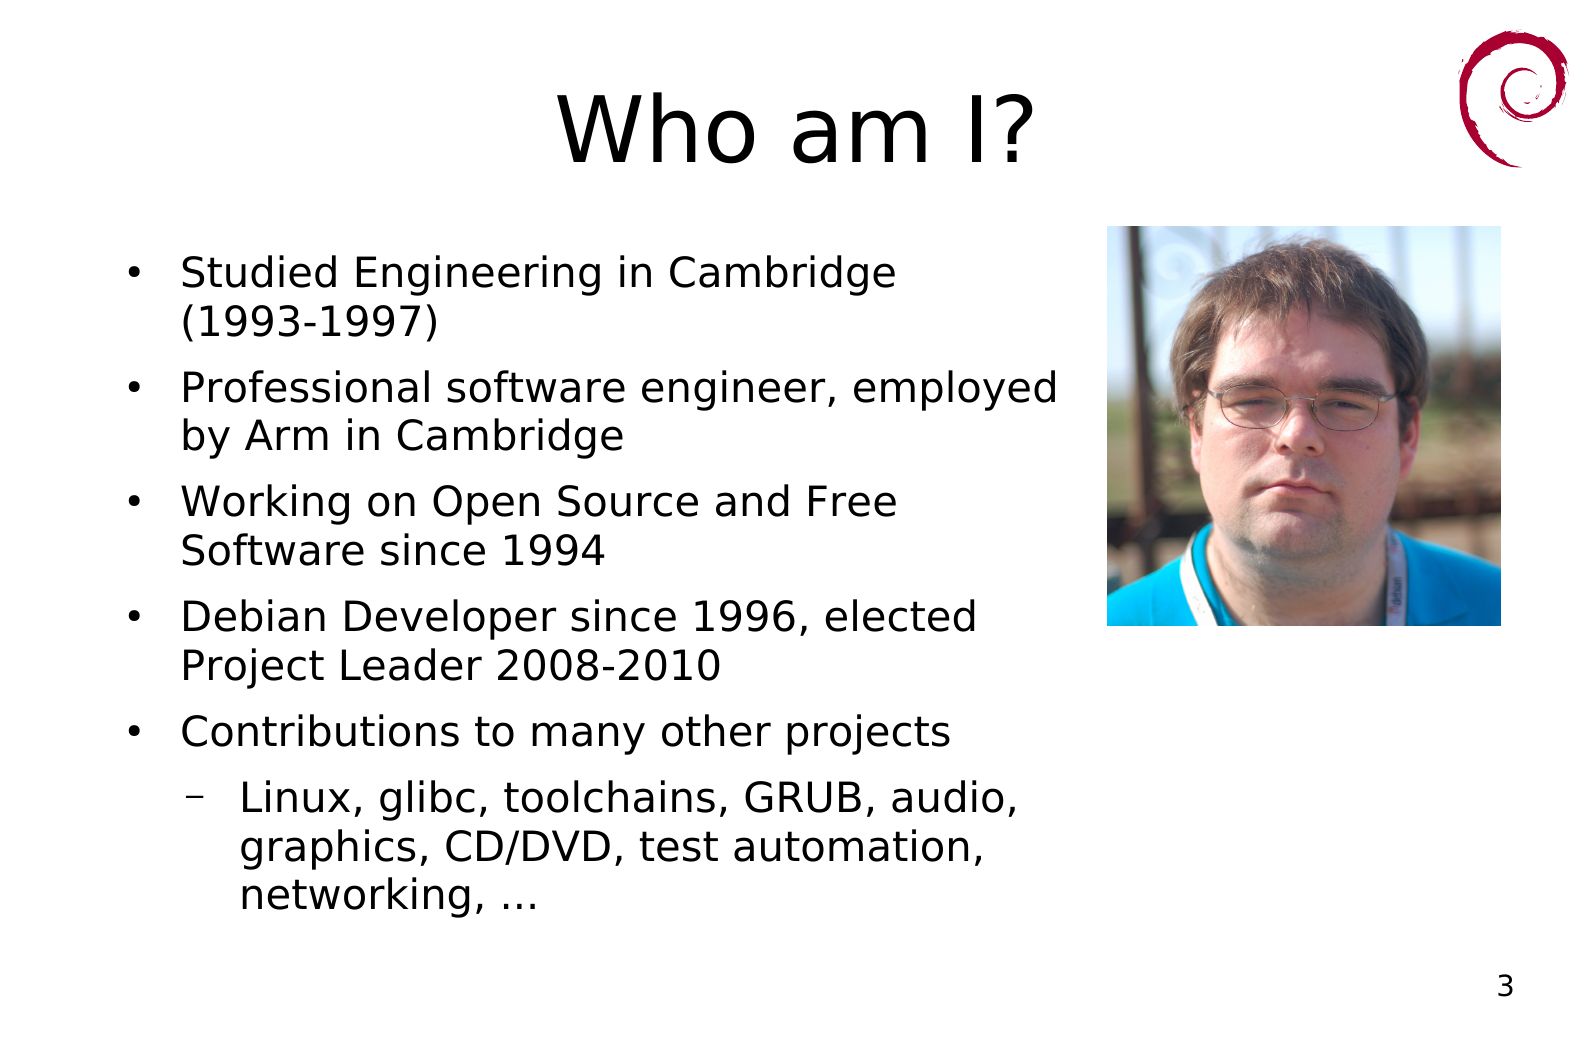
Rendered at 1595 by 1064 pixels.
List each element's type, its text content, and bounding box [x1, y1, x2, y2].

list Studied Engineering in Cambridge (1993-1997) Professional software engineer, employed by Arm in Cambridge Working on Open Source and Free Software since 1994 Debian Developer since 1996, elected Project Leader 2008-2010 Contributions to many other projects Linux, glibc, toolchains, GRUB, audio, graphics, CD/DVD, test automation, networking, ... [79, 248, 1087, 1064]
picture [1107, 226, 1501, 626]
title Who am I? [79, 42, 1515, 220]
